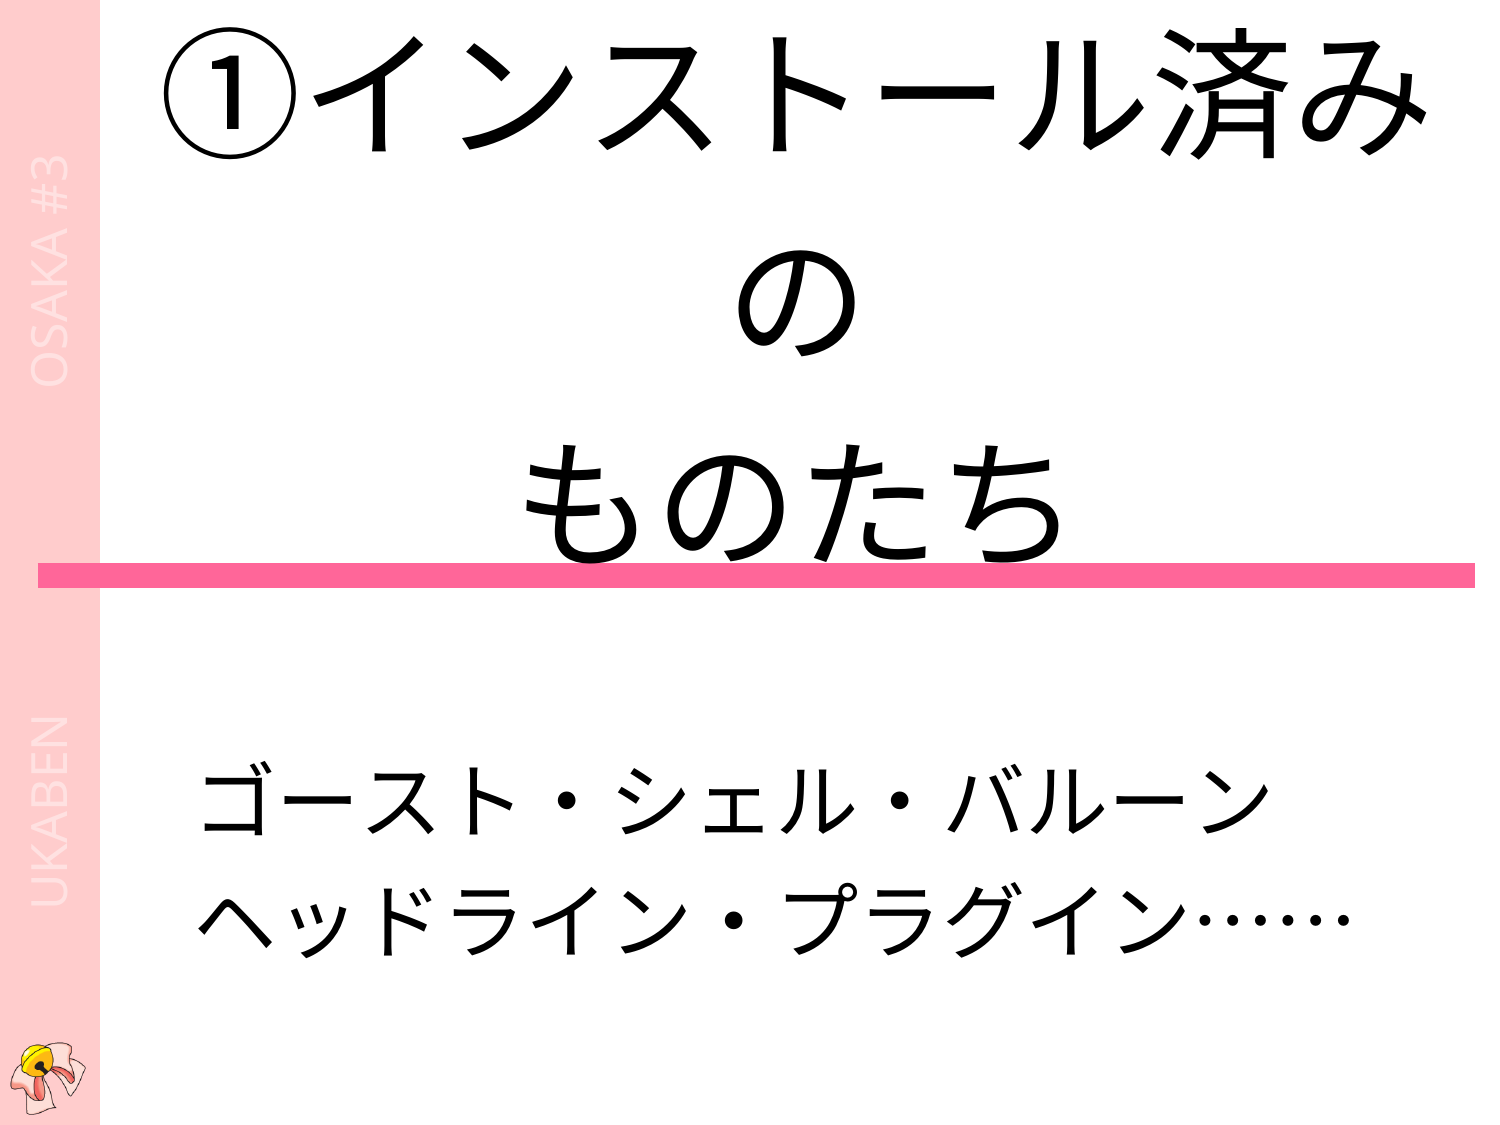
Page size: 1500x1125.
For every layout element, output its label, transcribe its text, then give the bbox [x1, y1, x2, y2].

subtitle ゴースト・シェル・バルーン ヘッドライン・プラグイン…… [118, 620, 1477, 1093]
title ①インストール済みの ものたち [118, 50, 1477, 532]
picture [10, 1042, 86, 1115]
